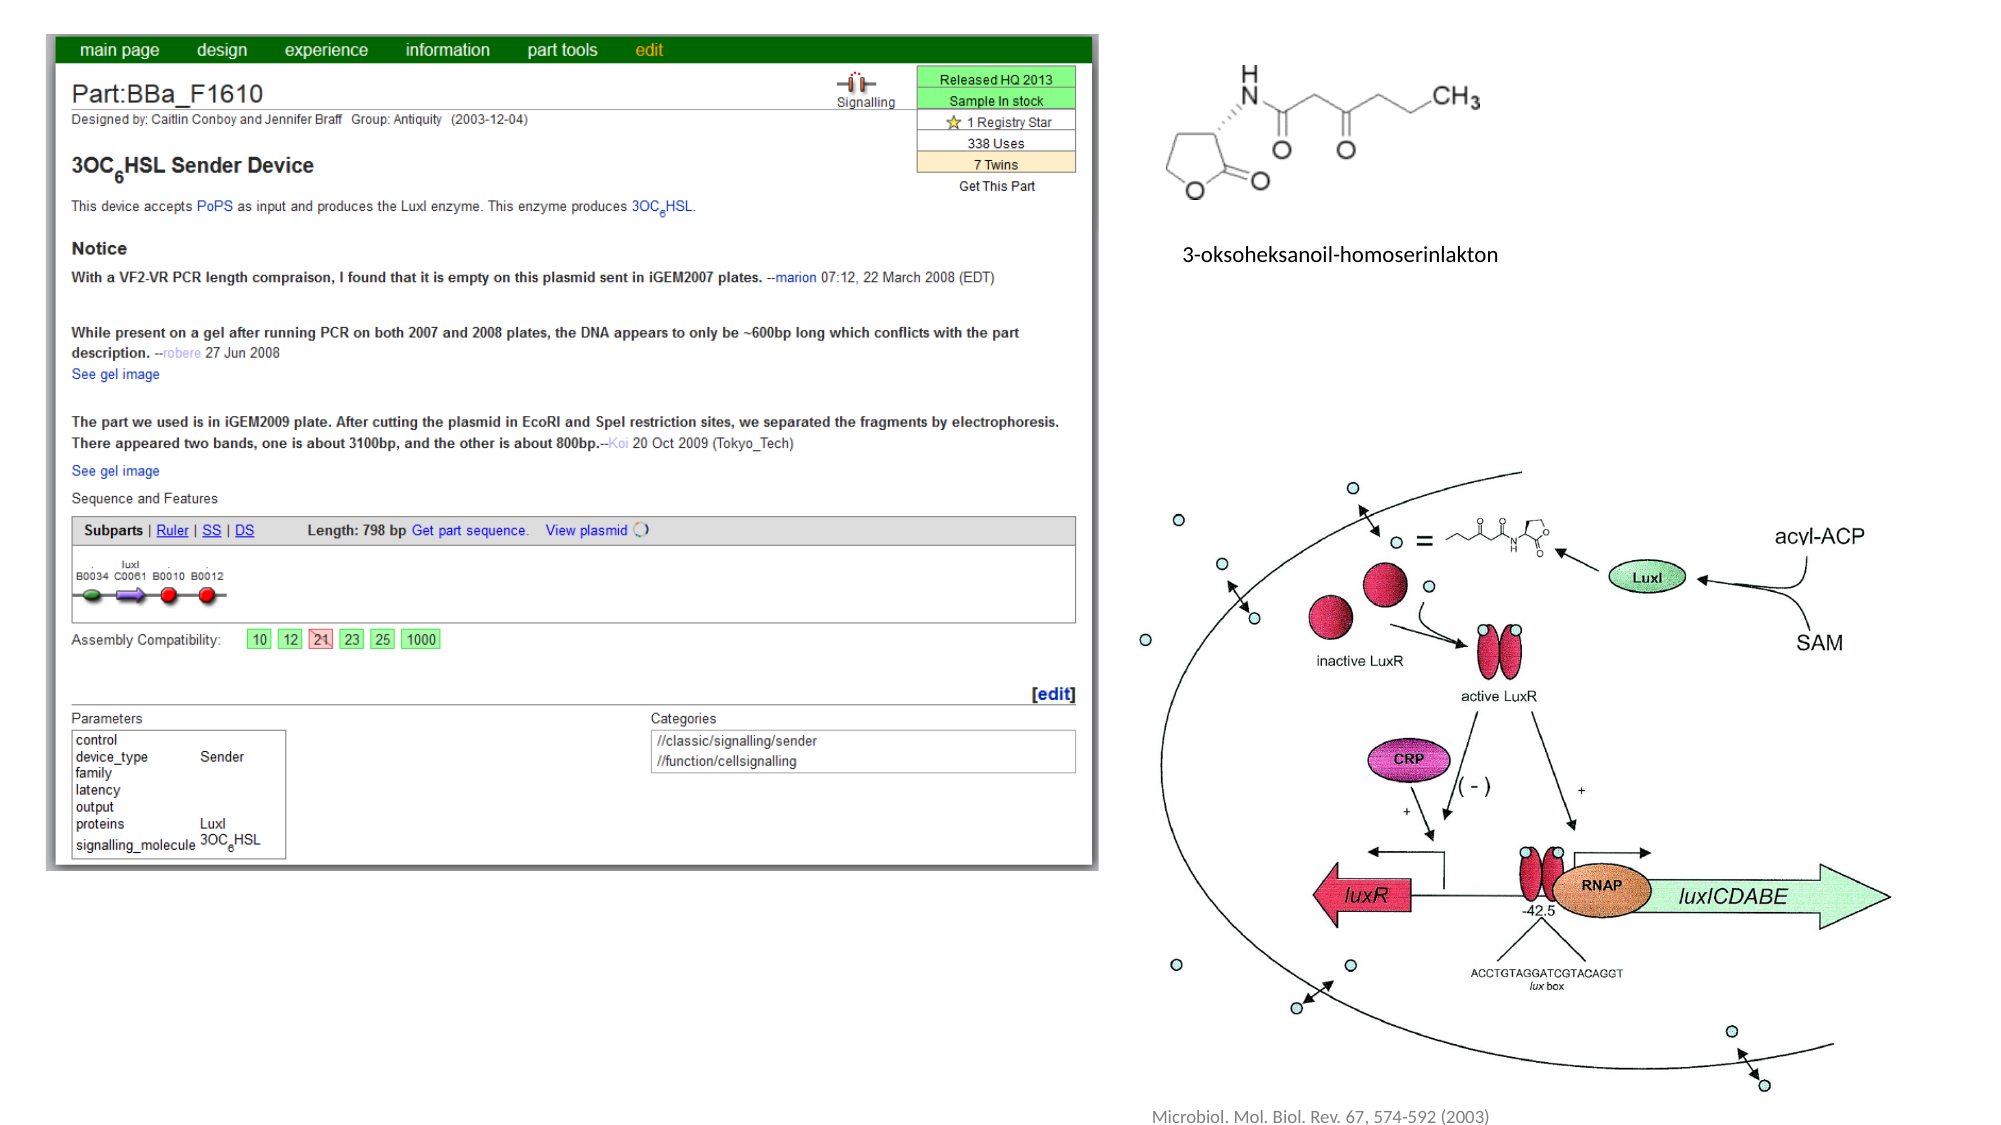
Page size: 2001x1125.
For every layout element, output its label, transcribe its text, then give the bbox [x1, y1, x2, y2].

text_box 3-oksoheksanoil-homoserinlakton [1167, 232, 1515, 275]
picture [1134, 464, 1896, 1098]
text_box Microbiol. Mol. Biol. Rev. 67, 574-592 (2003) [1137, 1097, 1506, 1125]
picture [45, 34, 1099, 871]
picture [1166, 65, 1480, 200]
